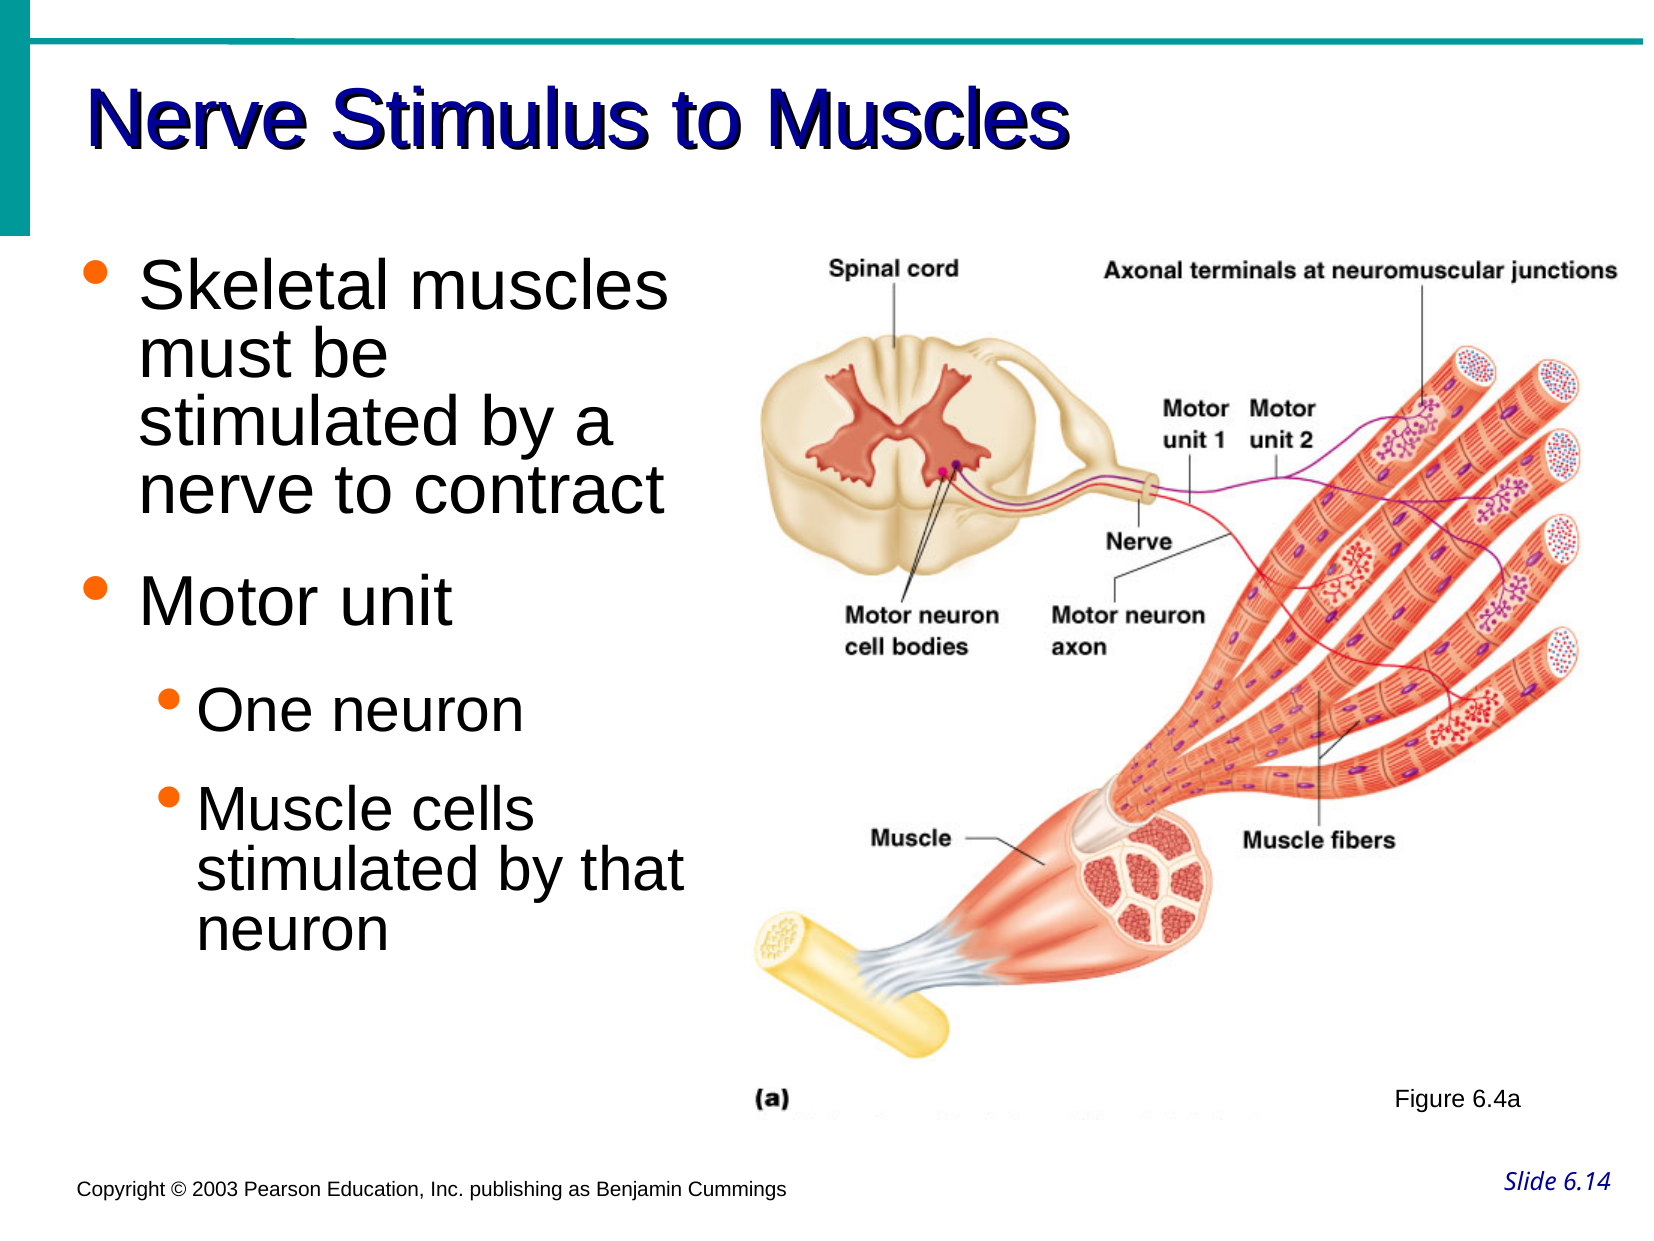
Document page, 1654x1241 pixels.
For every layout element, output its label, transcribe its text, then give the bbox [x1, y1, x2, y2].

title Slide 6.14 [1391, 1157, 1626, 1213]
text_box Figure 6.4a [1281, 1074, 1537, 1121]
text_box Copyright © 2003 Pearson Education, Inc. publishing as Benjamin Cummings [61, 1168, 802, 1209]
list Nerve Stimulus to Muscles [68, 55, 1585, 183]
text_box [0, 0, 28, 235]
text_box Skeletal muscles must be stimulated by a nerve to contract Motor unit One neuron Muscle cells stimulated by that neuron [68, 248, 731, 971]
picture [744, 248, 1630, 1120]
